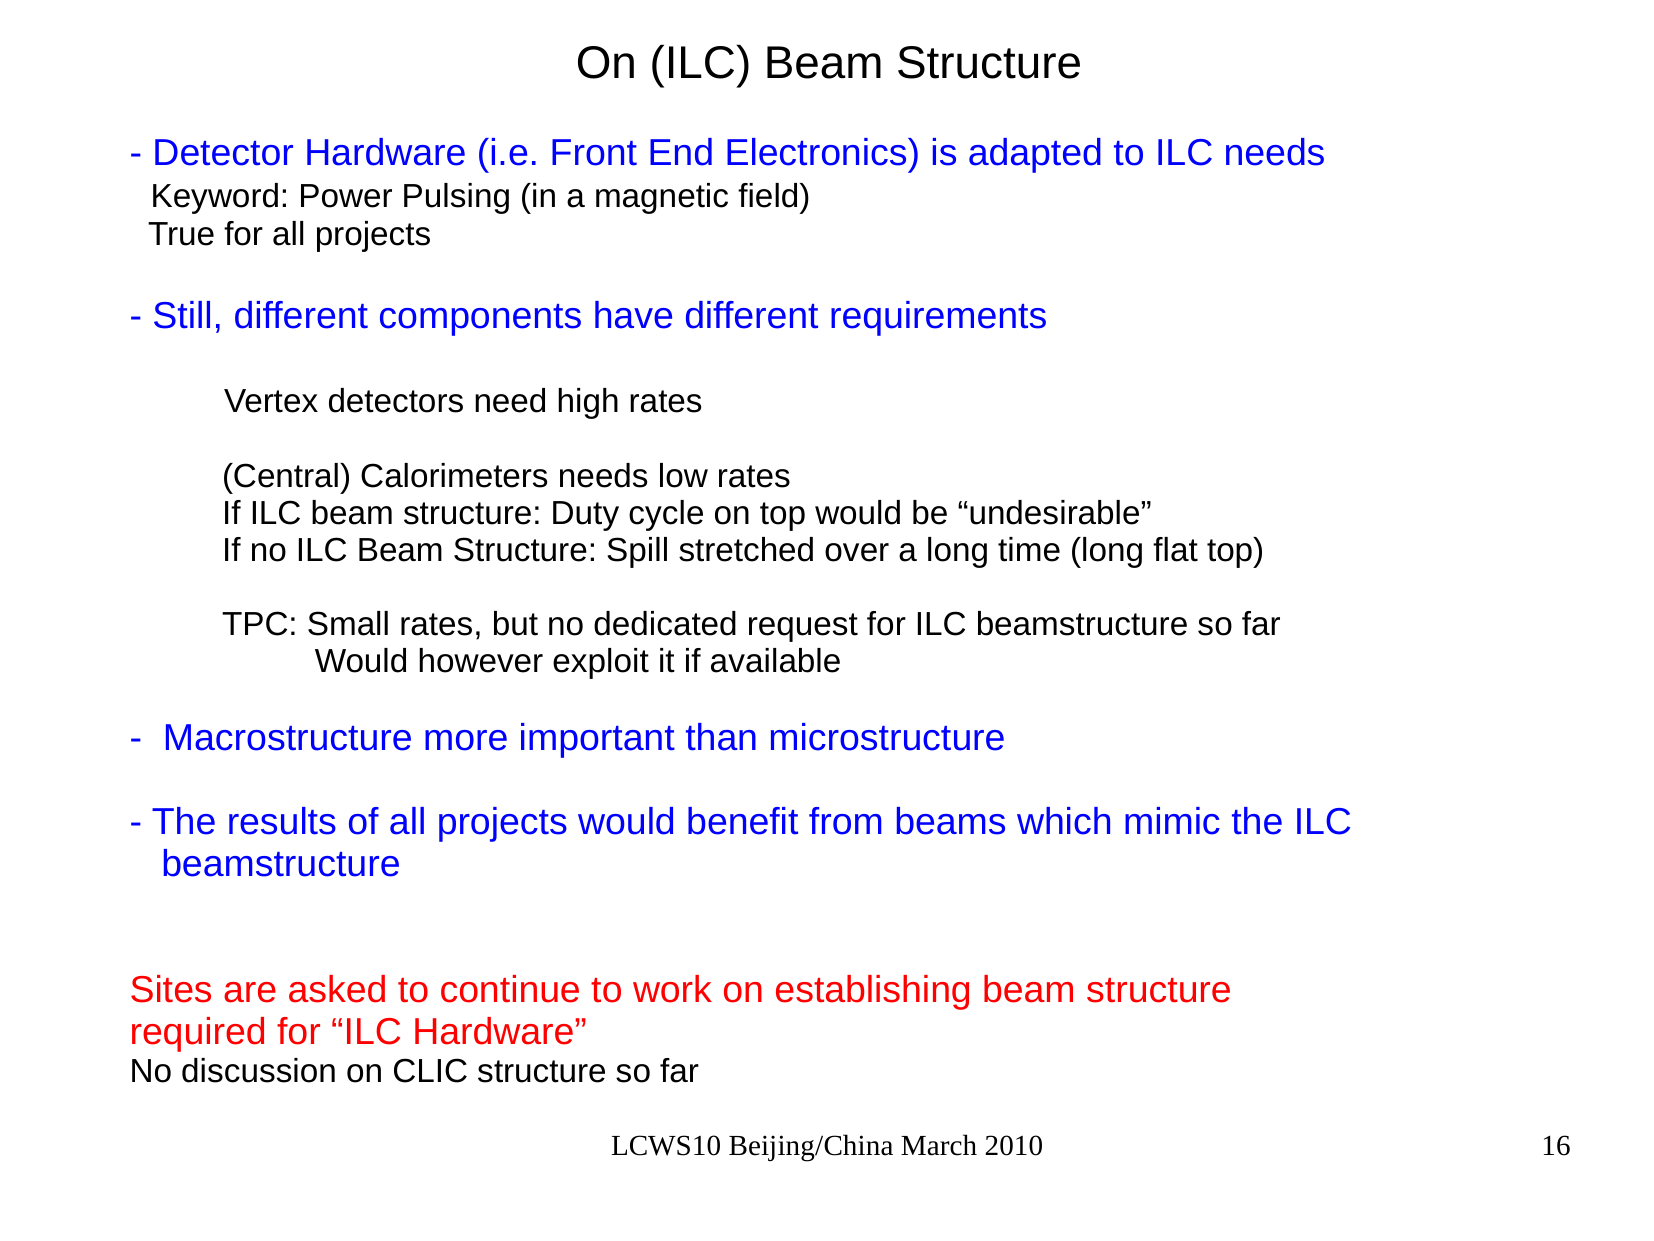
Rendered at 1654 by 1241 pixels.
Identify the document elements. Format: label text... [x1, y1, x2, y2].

text_box - Detector Hardware (i.e. Front End Electronics) is adapted to ILC needs Keyword: Power Pulsing (in a magnetic field) True for all projects - Still, different components have different requirements Vertex detectors need high rates (Central) Calorimeters needs low rates If ILC beam structure: Duty cycle on top would be “undesirable” If no ILC Beam Structure: Spill stretched over a long time (long flat top) TPC: Small rates, but no dedicated request for ILC beamstructure so far Would however exploit it if available - Macrostructure more important than microstructure - The results of all projects would benefit from beams which mimic the ILC beamstructure Sites are asked to continue to work on establishing beam structure required for “ILC Hardware” No discussion on CLIC structure so far [114, 124, 1381, 1097]
text_box On (ILC) Beam Structure [561, 29, 1088, 96]
